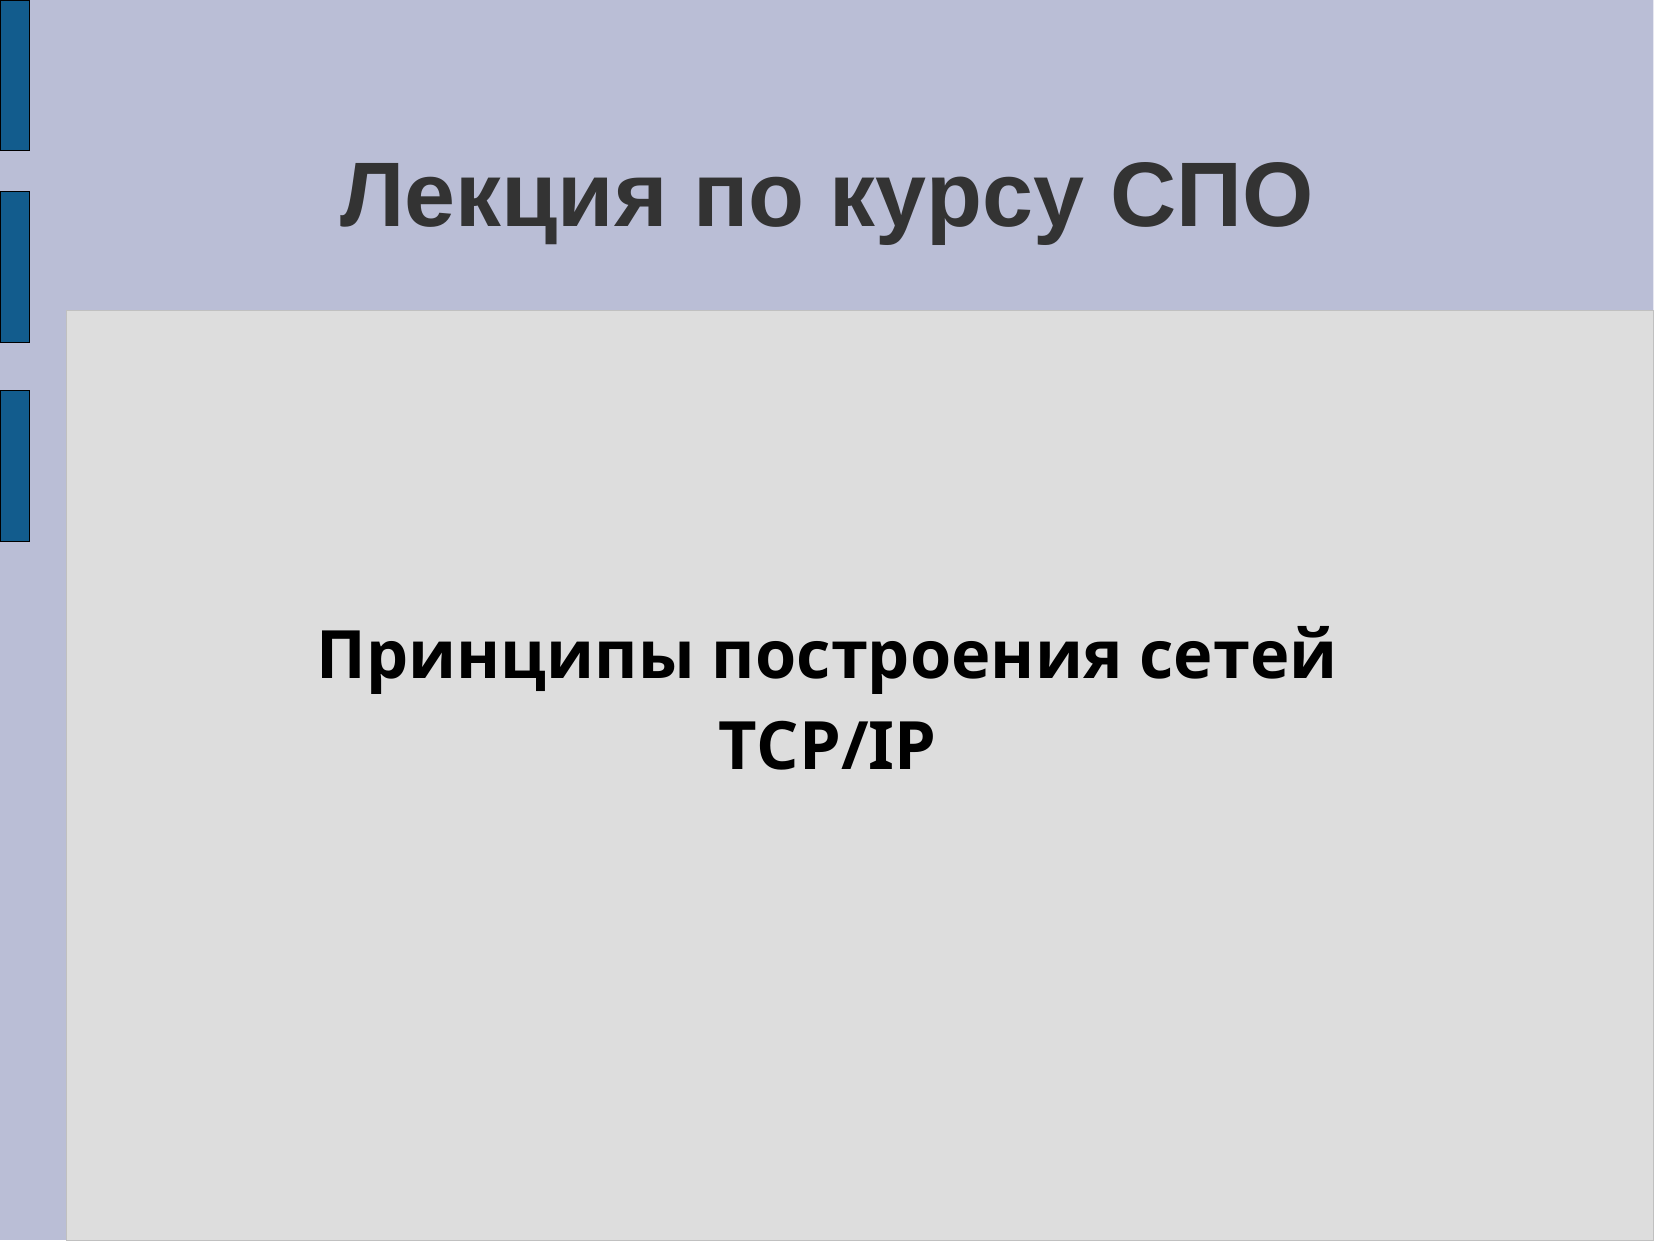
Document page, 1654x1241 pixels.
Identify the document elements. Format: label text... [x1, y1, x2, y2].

title Лекция по курсу СПО [121, 91, 1534, 299]
subtitle Принципы построения сетей TCP/IP [121, 344, 1534, 1127]
